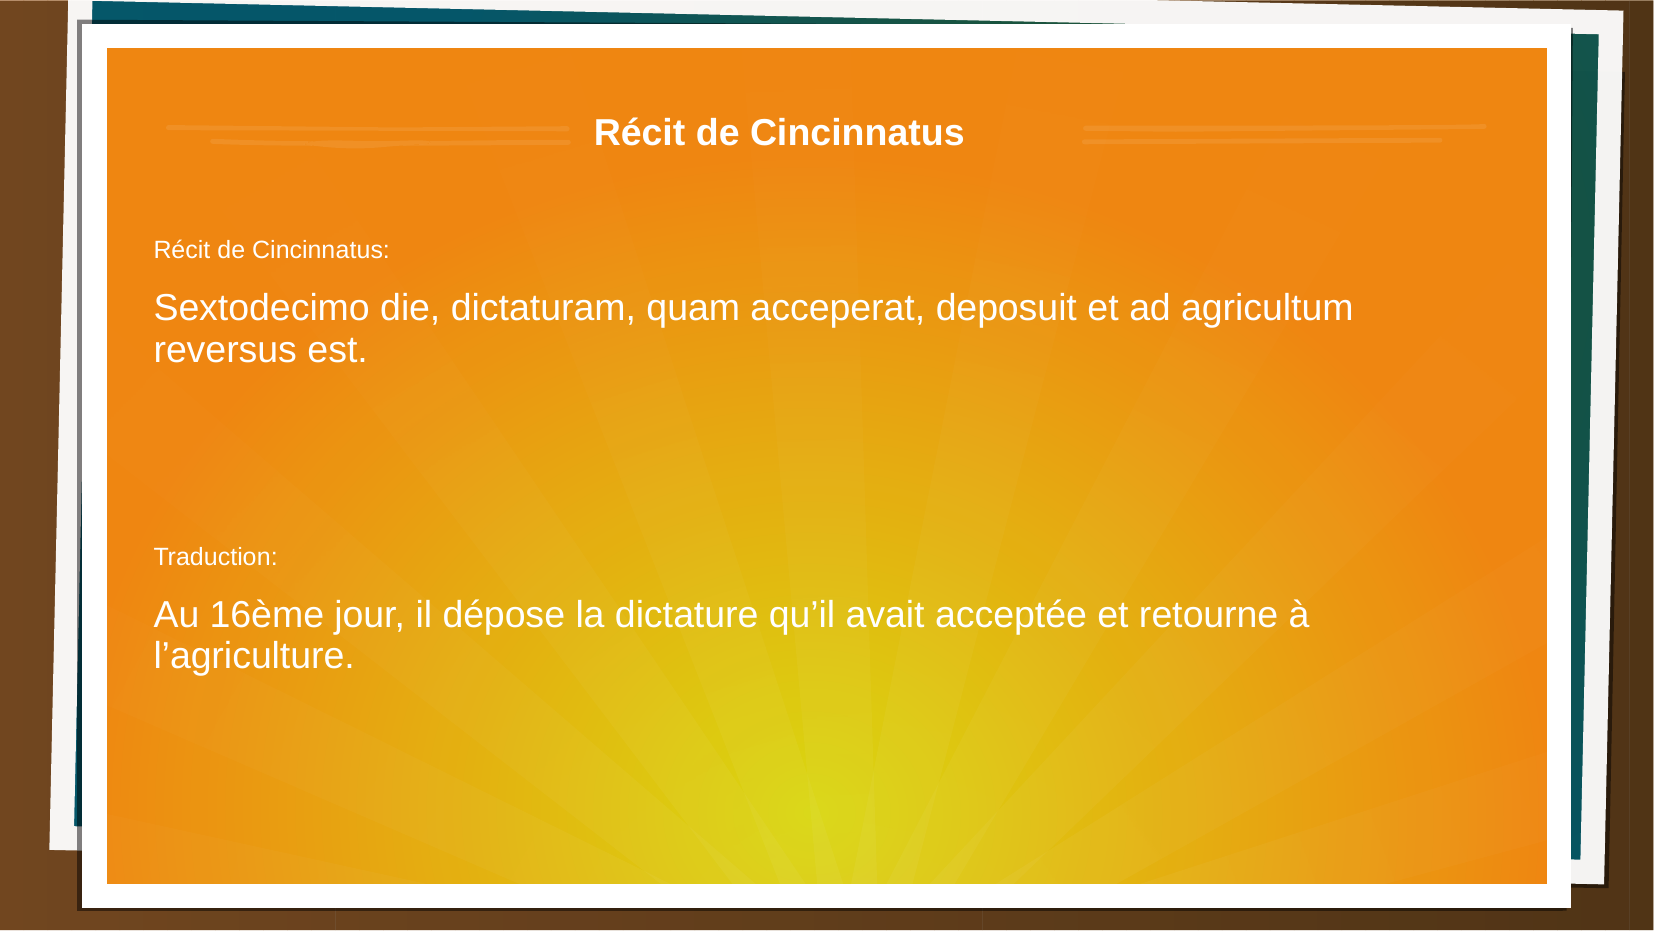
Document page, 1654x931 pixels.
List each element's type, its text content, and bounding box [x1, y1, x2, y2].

title Récit de Cincinnatus [519, 59, 1040, 207]
list Récit de Cincinnatus: Sextodecimo die, dictaturam, quam acceperat, deposuit et ad agricultum reversus est. Traduction: Au 16ème jour, il dépose la dictature qu’il avait acceptée et retourne à l’agriculture. [153, 236, 1483, 827]
